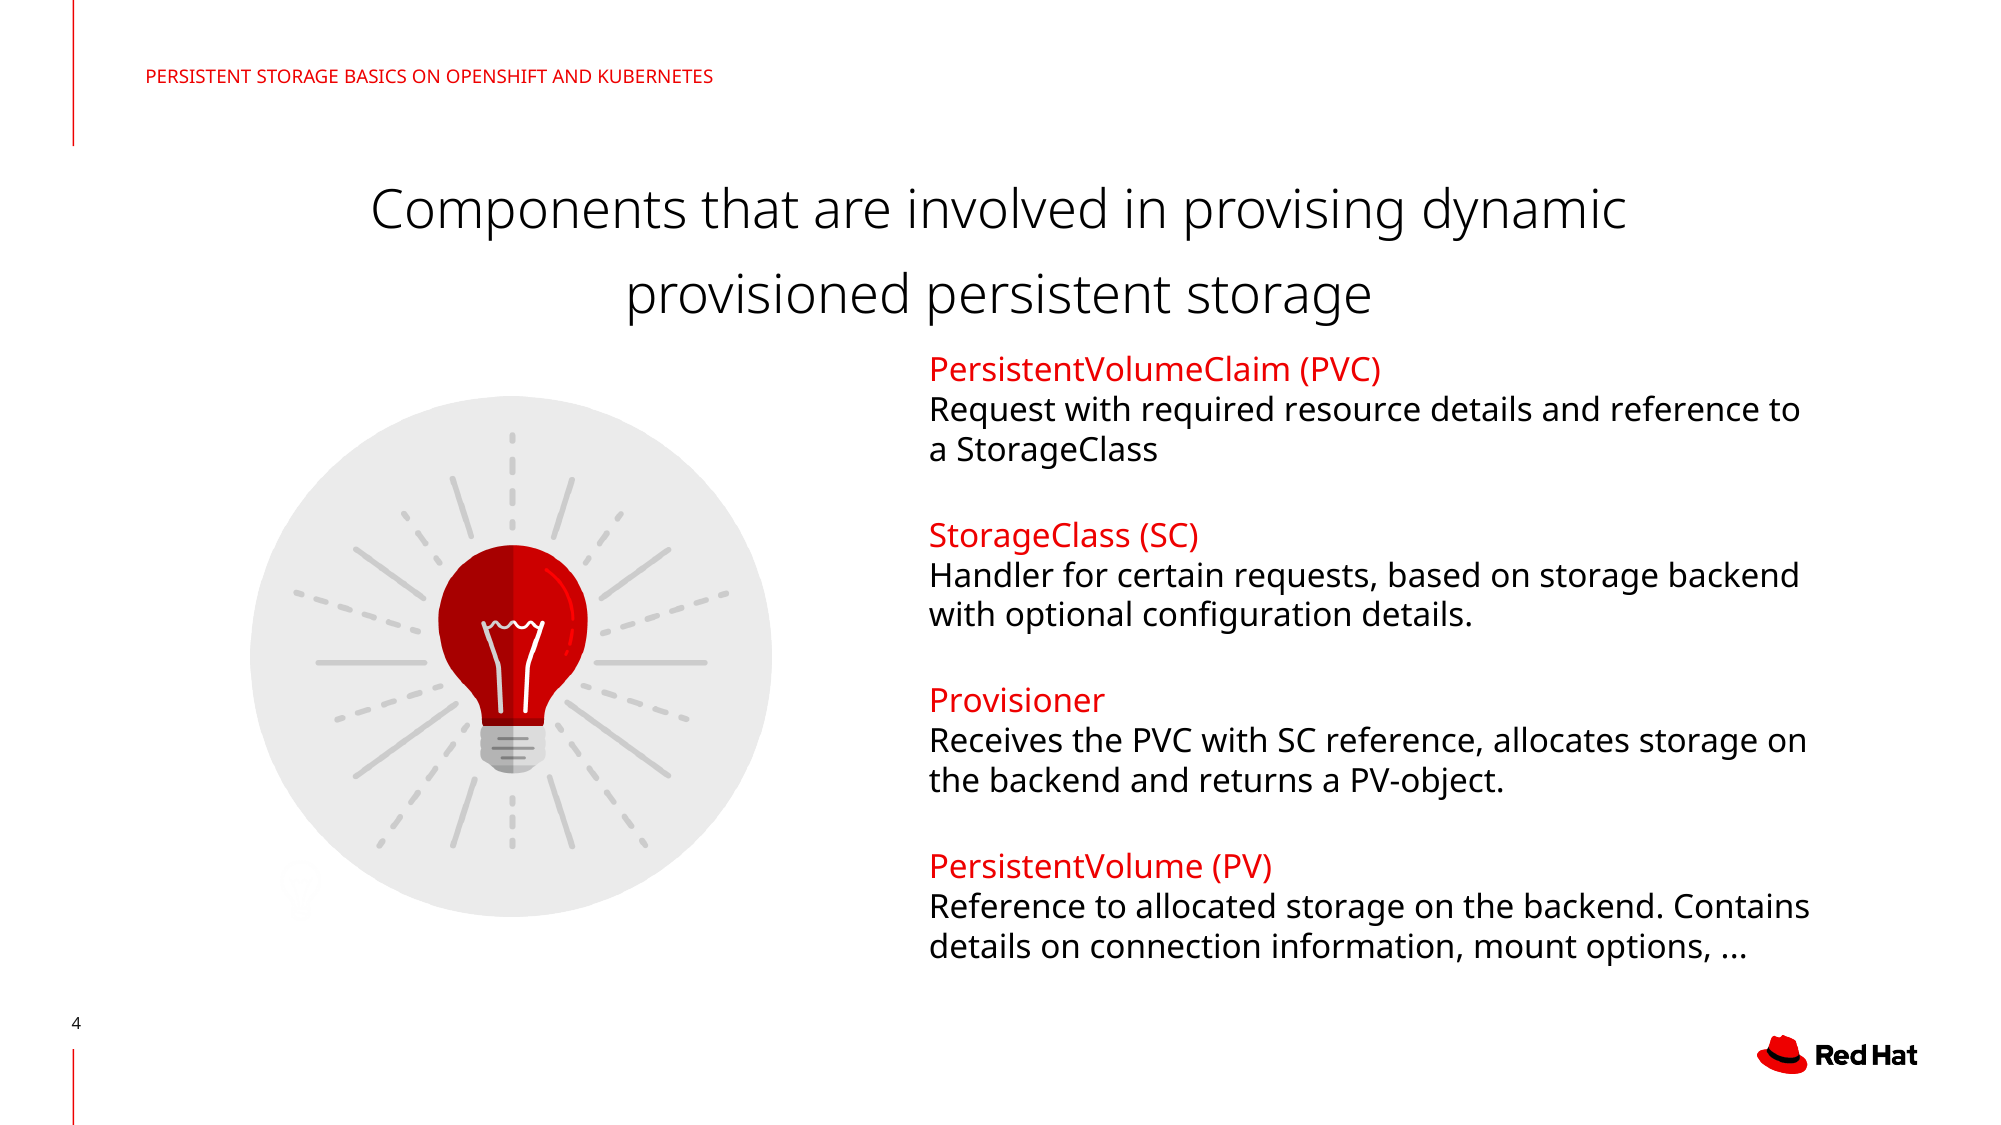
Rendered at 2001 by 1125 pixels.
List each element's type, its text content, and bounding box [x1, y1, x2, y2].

title Components that are involved in provising dynamic provisioned persistent storage [287, 155, 1713, 315]
picture [250, 396, 772, 921]
picture [1757, 1035, 1918, 1074]
text_box PersistentVolumeClaim (PVC) Request with required resource details and reference to a StorageClass StorageClass (SC) Handler for certain requests, based on storage backend with optional configuration details. Provisioner Receives the PVC with SC reference, allocates storage on the backend and returns a PV-object. PersistentVolume (PV) Reference to allocated storage on the backend. Contains details on connection information, mount options, ... [928, 416, 1829, 937]
subtitle PERSISTENT STORAGE BASICS ON OPENSHIFT AND KUBERNETES [73, 9, 918, 143]
